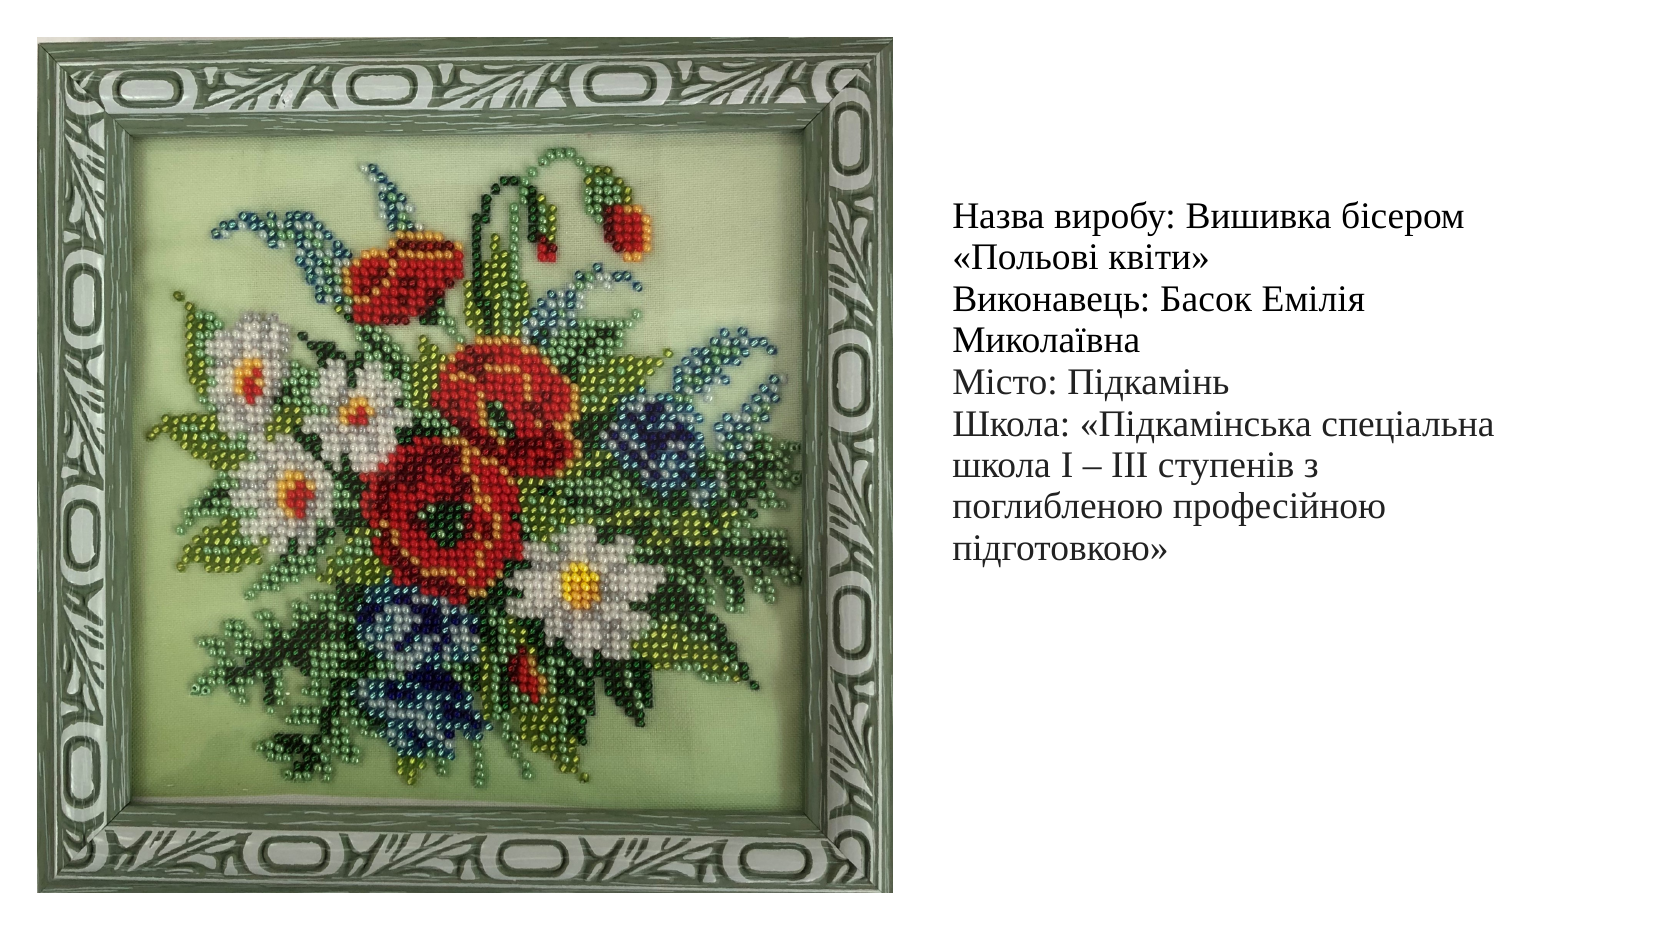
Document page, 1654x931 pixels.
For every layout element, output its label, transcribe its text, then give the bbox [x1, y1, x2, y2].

picture [37, 37, 893, 893]
text_box Назва виробу: Вишивка бісером «Польові квіти» Виконавець: Басок Емілія Миколаївна Місто: Підкамінь Школа: «Підкамінська спеціальна школа I – III ступенів з поглибленою професійною підготовкою» [937, 187, 1538, 576]
